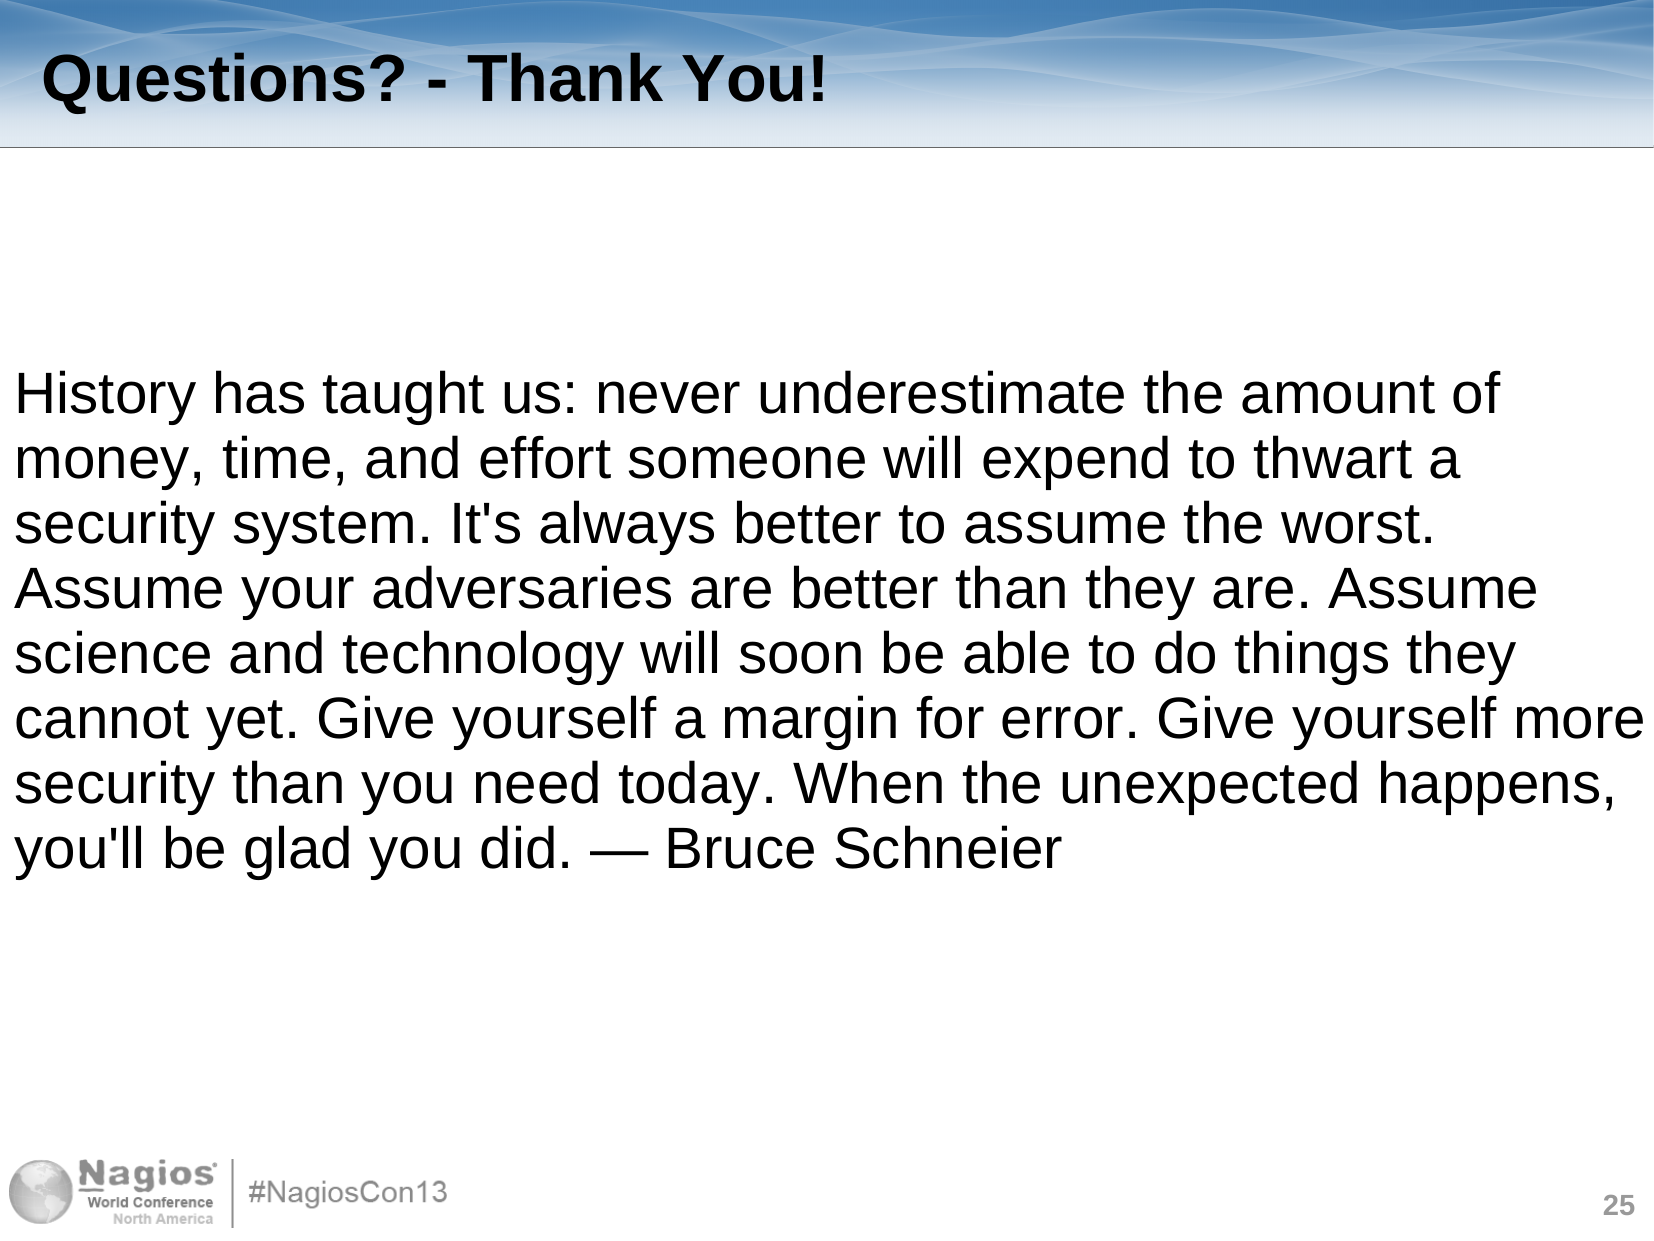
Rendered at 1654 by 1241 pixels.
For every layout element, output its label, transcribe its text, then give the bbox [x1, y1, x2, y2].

picture [9, 1159, 453, 1228]
text_box History has taught us: never underestimate the amount of money, time, and effort someone will expend to thwart a security system. It's always better to assume the worst. Assume your adversaries are better than they are. Assume science and technology will soon be able to do things they cannot yet. Give yourself a margin for error. Give yourself more security than you need today. When the unexpected happens, you'll be glad you did. — Bruce Schneier [0, 353, 1654, 887]
title Questions? - Thank You! [41, 29, 1248, 127]
picture [0, 0, 1654, 147]
